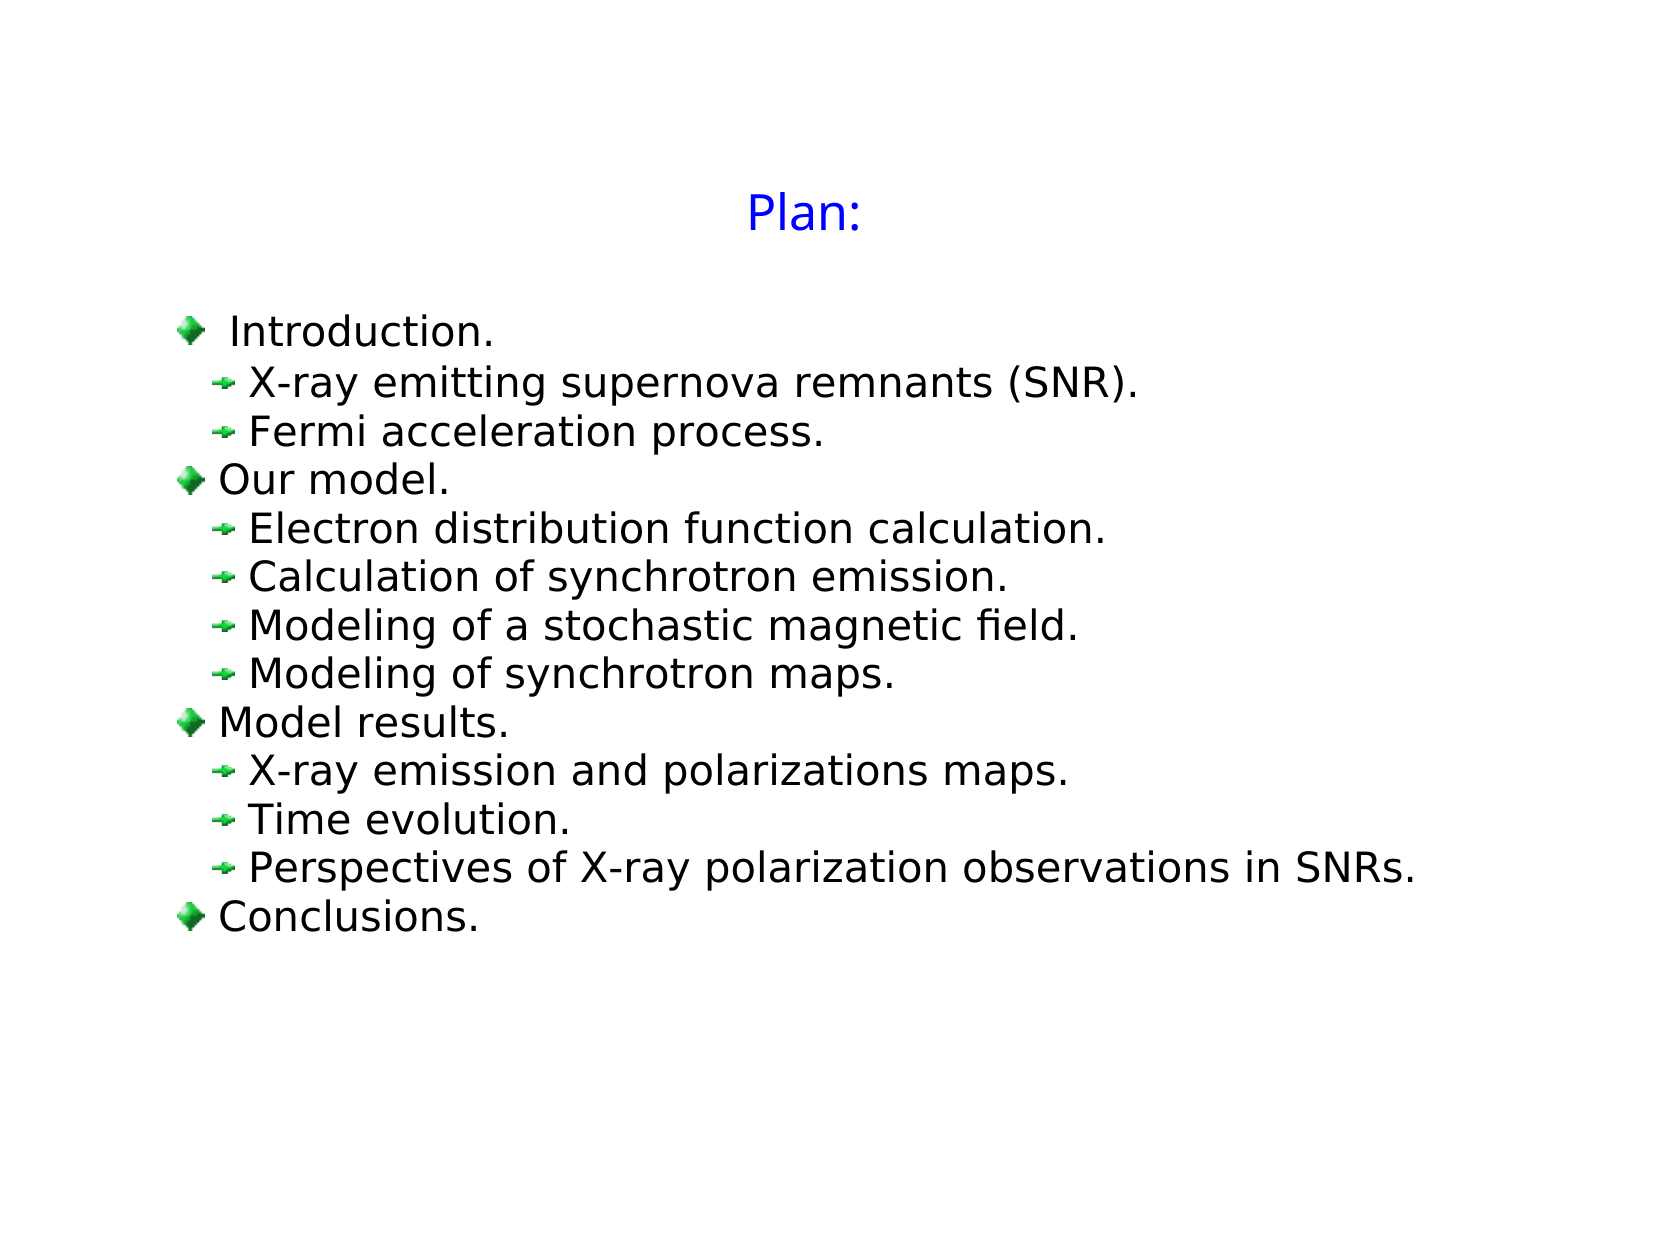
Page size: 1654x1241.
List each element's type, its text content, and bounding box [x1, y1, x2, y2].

text_box Plan: Introduction. X-ray emitting supernova remnants (SNR). Fermi acceleration process. Our model. Electron distribution function calculation. Calculation of synchrotron emission. Modeling of a stochastic magnetic field. Modeling of synchrotron maps. Model results. X-ray emission and polarizations maps. Time evolution. Perspectives of X-ray polarization observations in SNRs. Conclusions. [177, 113, 1429, 1004]
